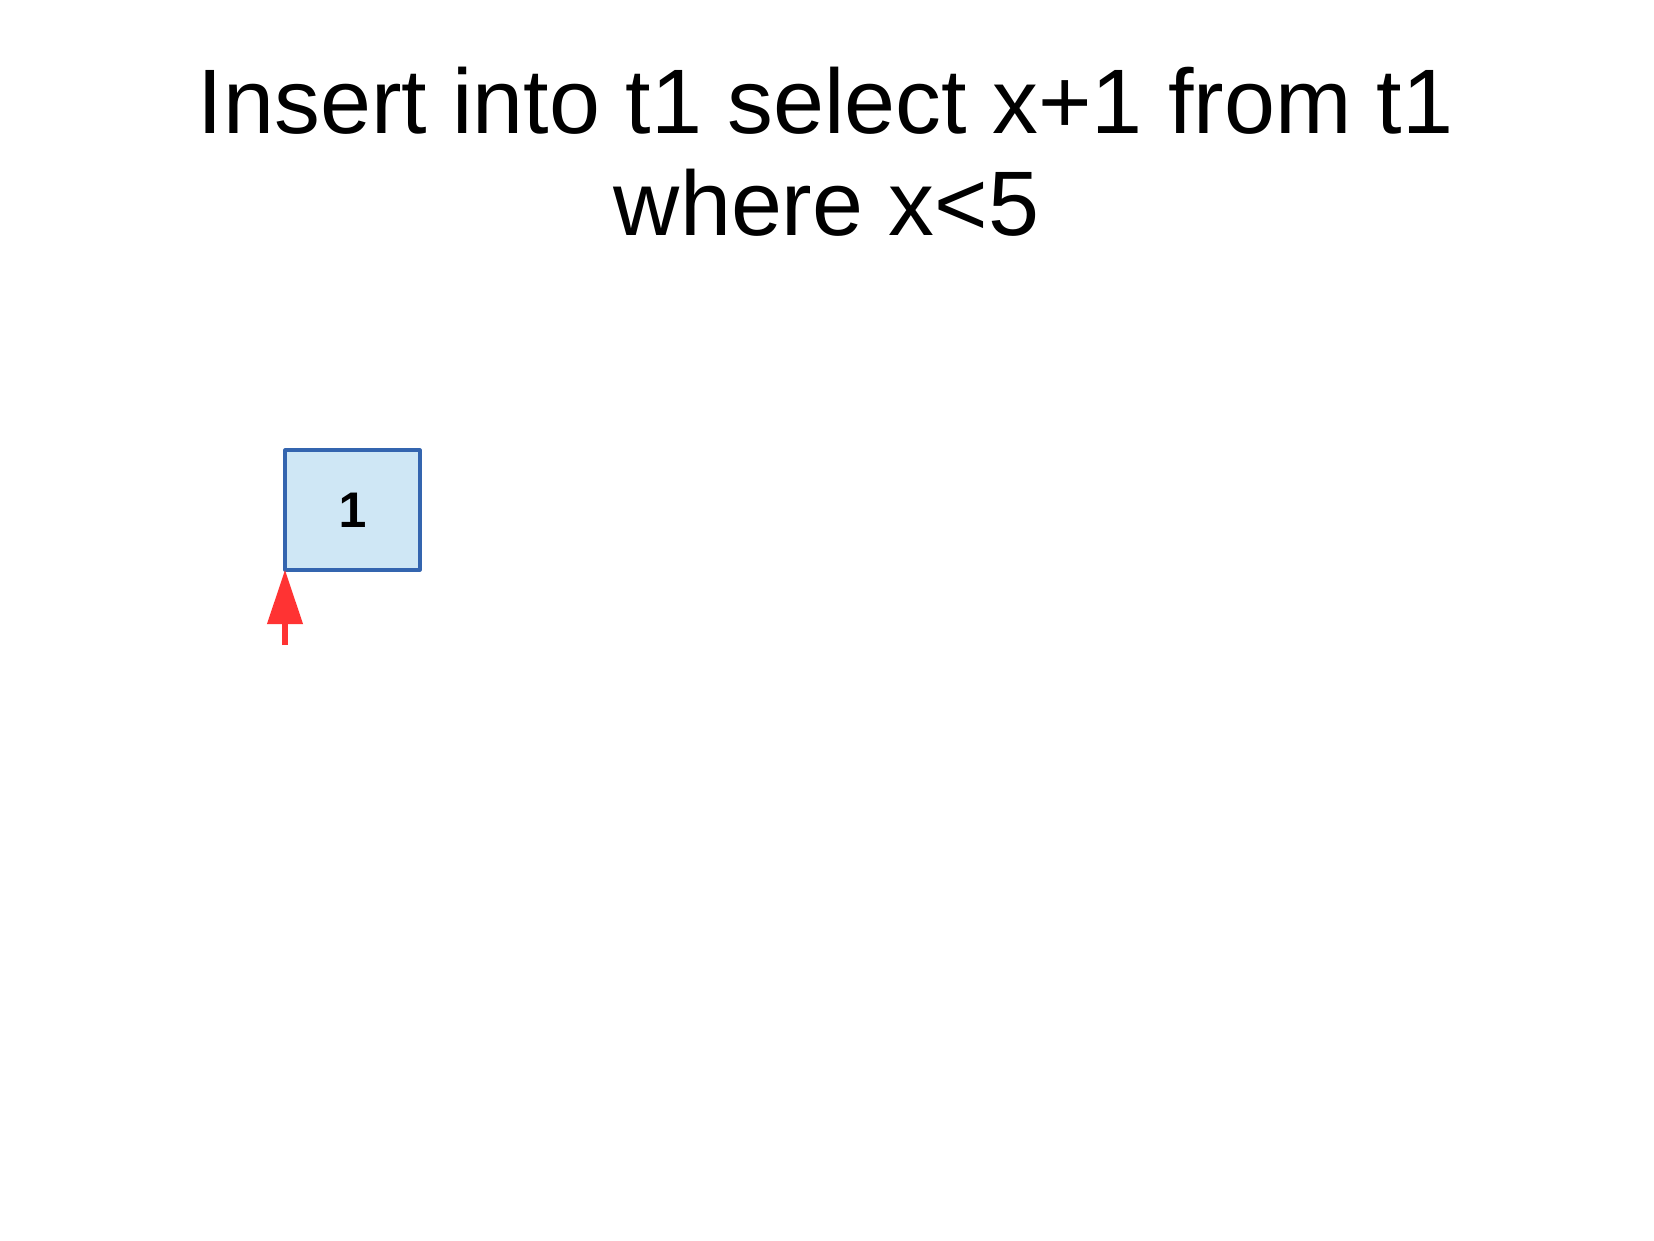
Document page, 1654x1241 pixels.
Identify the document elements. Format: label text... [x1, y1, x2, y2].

text_box 1 [285, 450, 421, 571]
title Insert into t1 select x+1 from t1 where x<5 [82, 49, 1571, 257]
